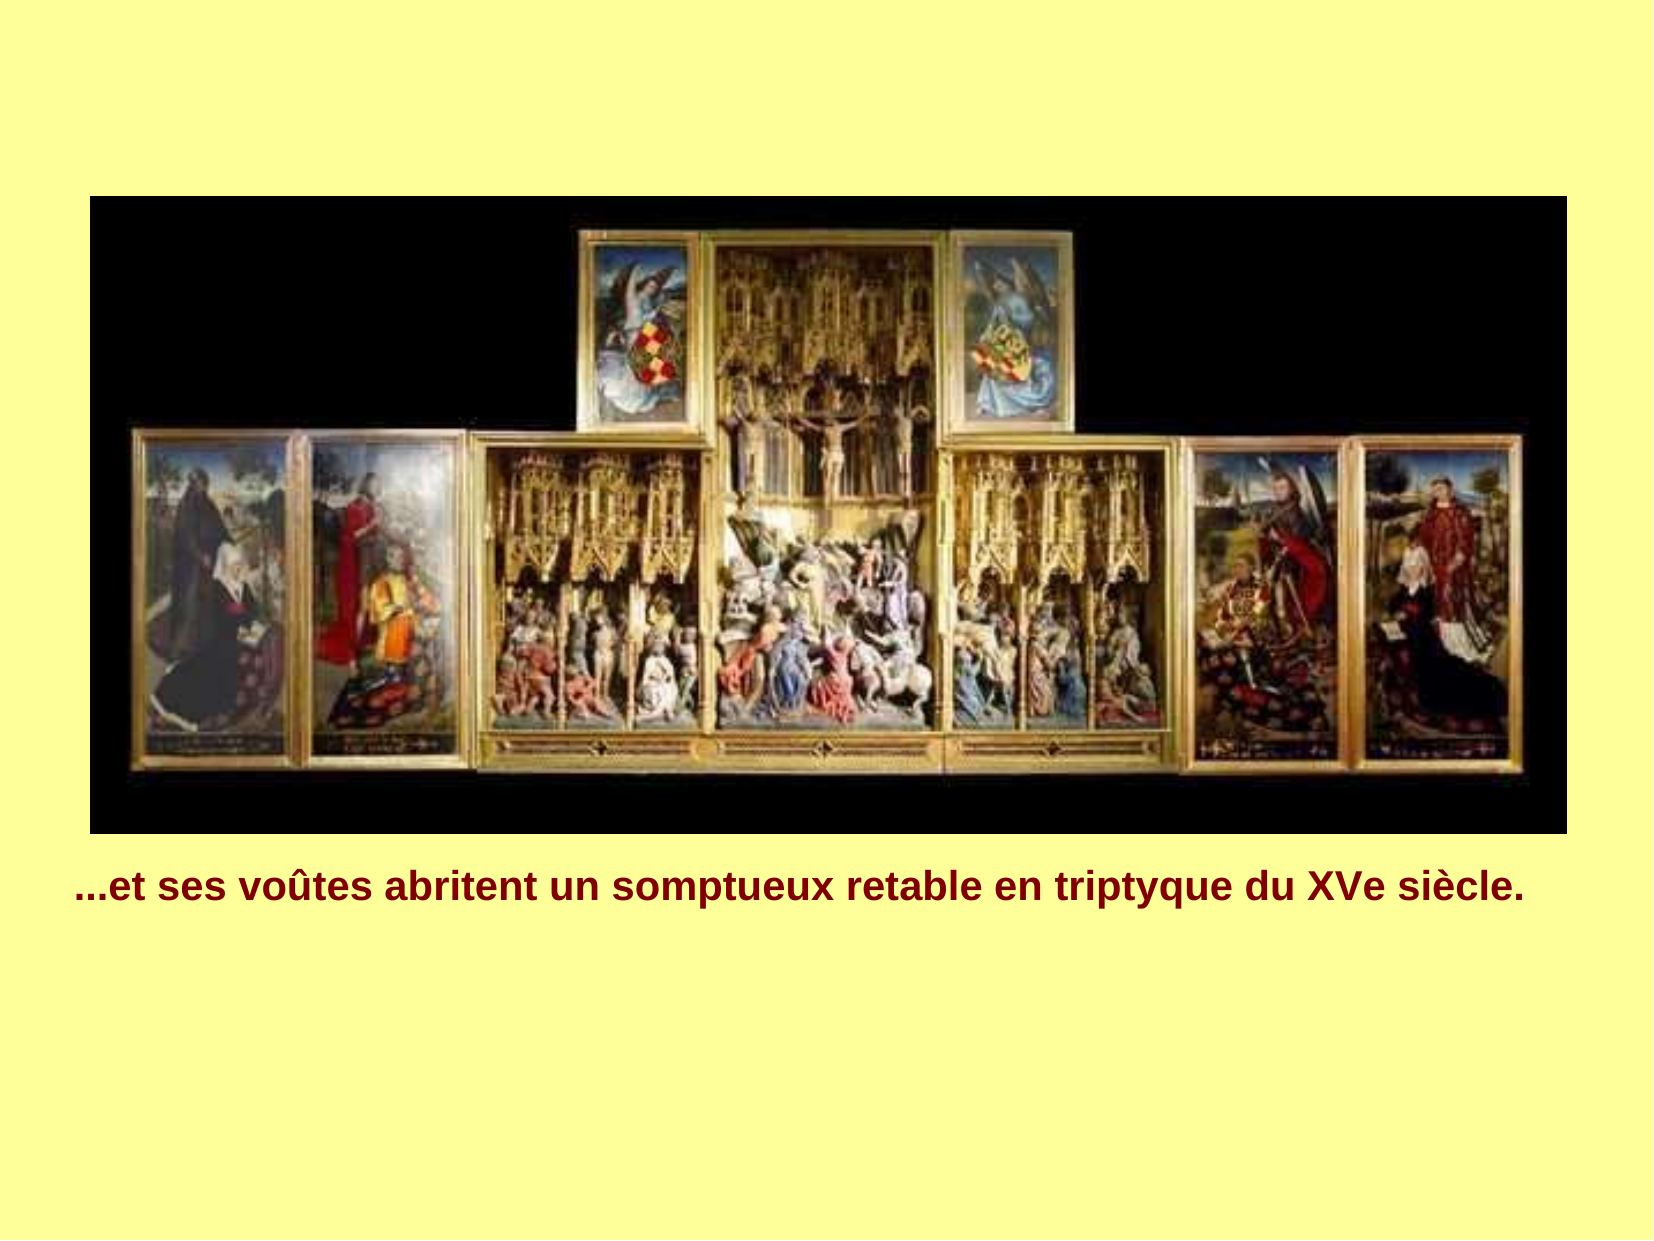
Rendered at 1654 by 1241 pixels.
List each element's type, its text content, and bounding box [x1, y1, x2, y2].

text_box ...et ses voûtes abritent un somptueux retable en triptyque du XVe siècle. [59, 856, 1595, 919]
picture [90, 196, 1567, 834]
